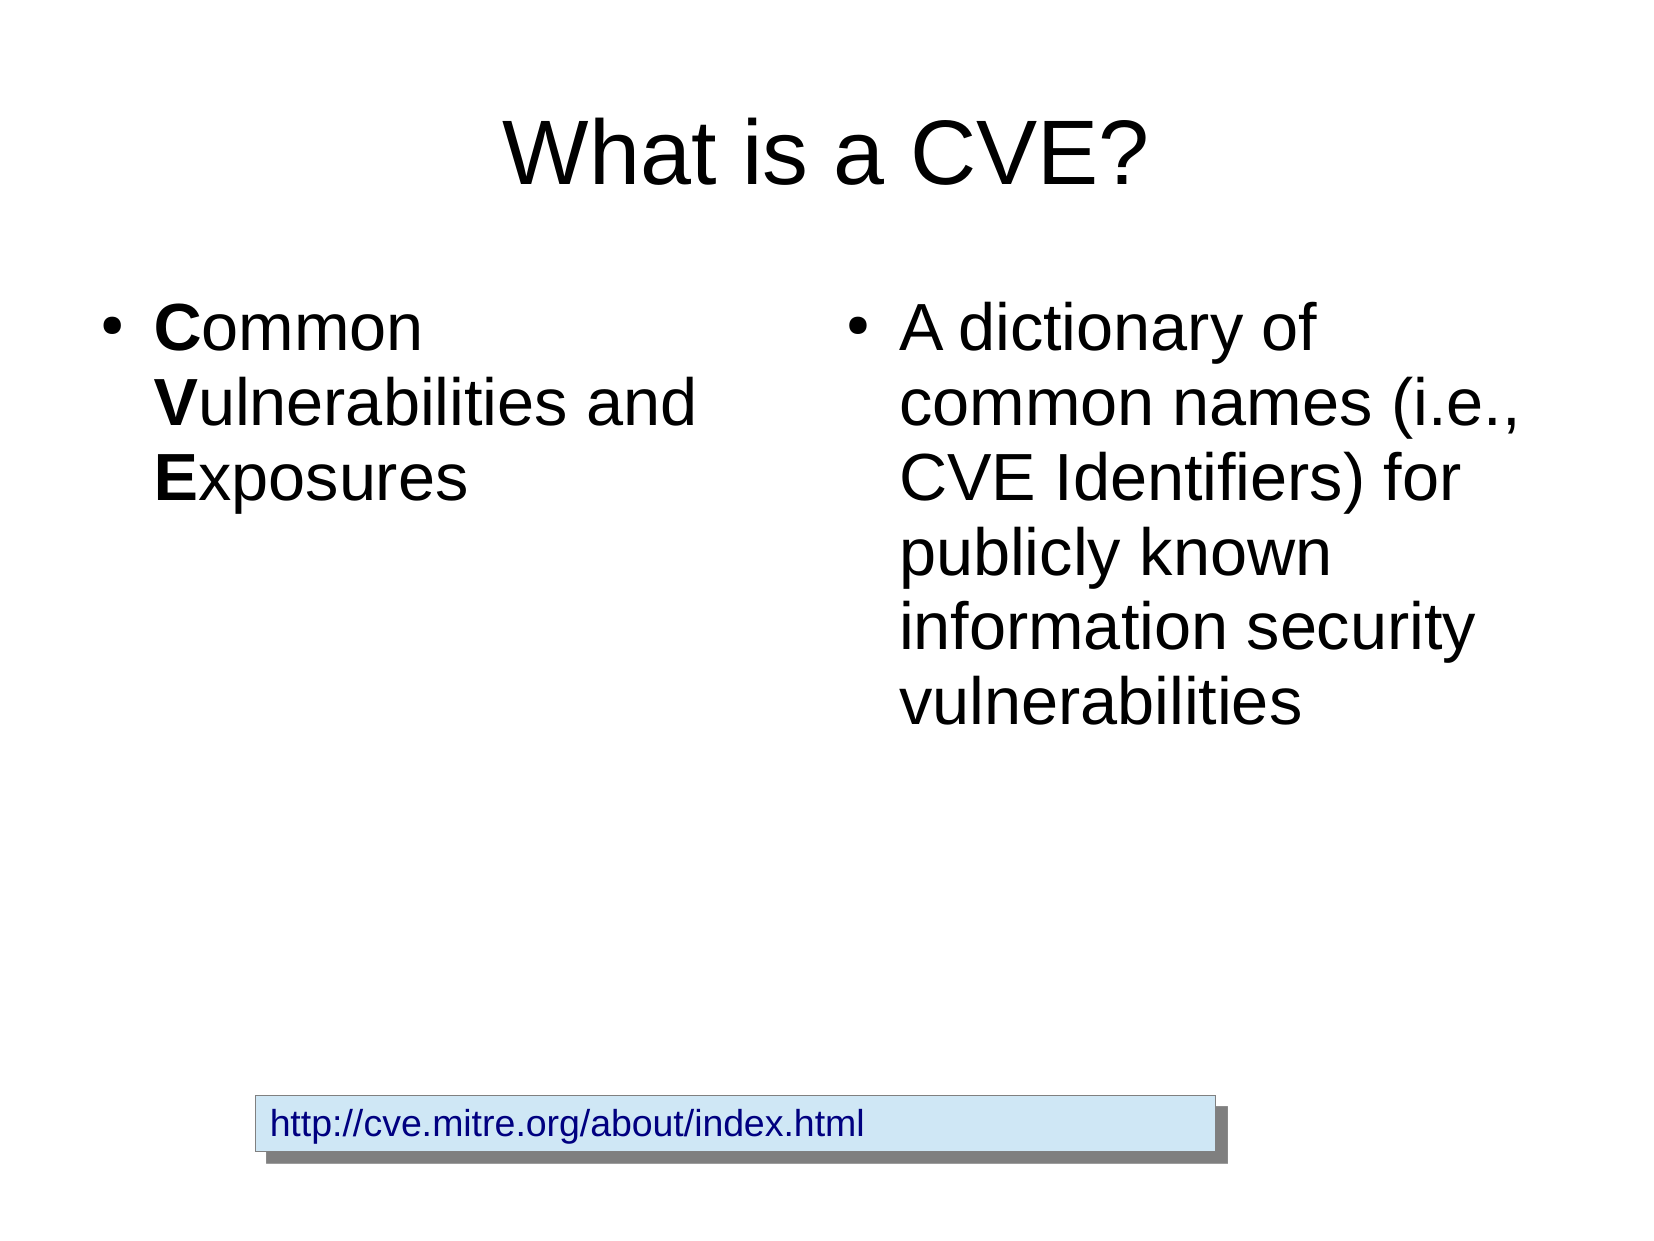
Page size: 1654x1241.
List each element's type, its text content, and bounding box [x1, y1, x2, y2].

list Common Vulnerabilities and Exposures [82, 290, 793, 1010]
title What is a CVE? [82, 49, 1571, 257]
list A dictionary of common names (i.e., CVE Identifiers) for publicly known information security vulnerabilities [828, 290, 1539, 1010]
text_box http://cve.mitre.org/about/index.html [255, 1095, 1216, 1152]
